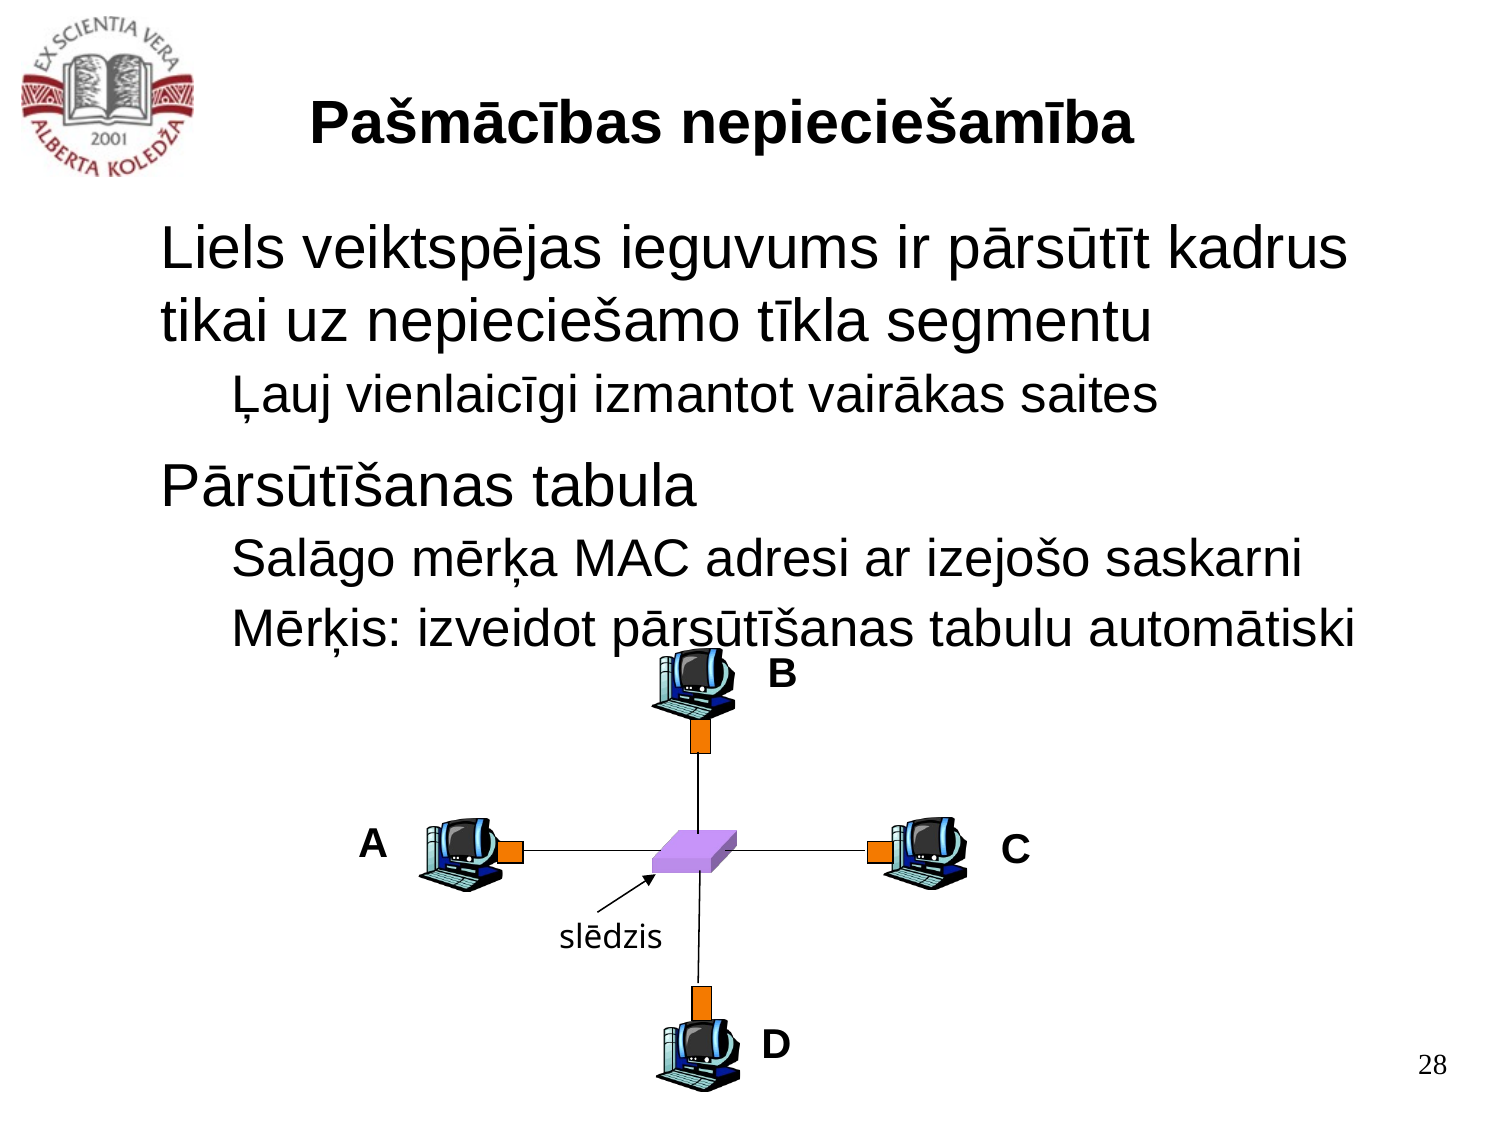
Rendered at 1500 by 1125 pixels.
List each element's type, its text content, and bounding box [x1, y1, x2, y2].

text_box [690, 719, 711, 754]
list Liels veiktspējas ieguvums ir pārsūtīt kadrus tikai uz nepieciešamo tīkla segmentu Ļauj vienlaicīgi izmantot vairākas saites Pārsūtīšanas tabula Salāgo mērķa MAC adresi ar izejošo saskarni Mērķis: izveidot pārsūtīšanas tabulu automātiski [74, 200, 1463, 709]
text_box [867, 841, 893, 864]
text_box C [985, 814, 1047, 880]
text_box slēdzis [544, 907, 679, 963]
text_box [652, 859, 710, 873]
text_box D [746, 1009, 807, 1076]
title Pašmācības nepieciešamība [50, 62, 1374, 175]
text_box B [752, 638, 813, 704]
picture [655, 1018, 741, 1092]
picture [651, 647, 736, 721]
text_box [691, 986, 712, 1021]
text_box <skaitlis> [1312, 1037, 1463, 1101]
text_box A [343, 808, 404, 874]
chart [418, 817, 503, 892]
picture [883, 816, 968, 890]
text_box [497, 841, 523, 864]
picture [21, 16, 194, 177]
